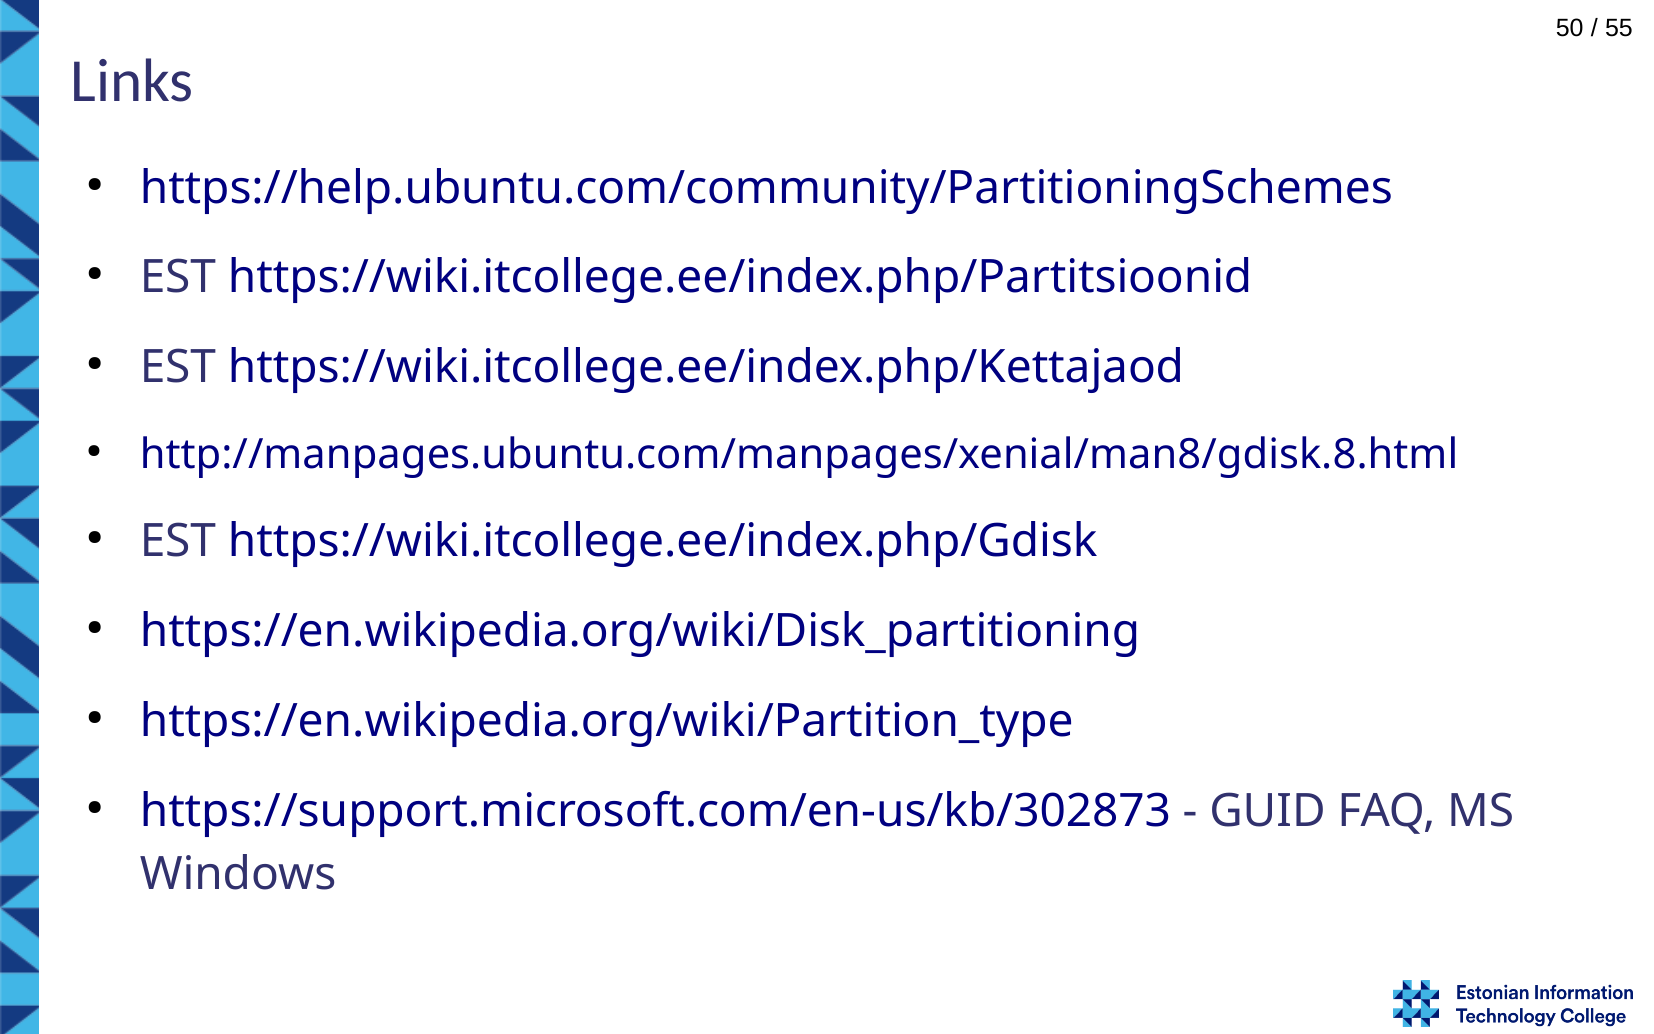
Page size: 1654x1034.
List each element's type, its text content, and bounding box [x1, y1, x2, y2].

list https://help.ubuntu.com/community/PartitioningSchemes EST https://wiki.itcollege.ee/index.php/Partitsioonid EST https://wiki.itcollege.ee/index.php/Kettajaod http://manpages.ubuntu.com/manpages/xenial/man8/gdisk.8.html EST https://wiki.itcollege.ee/index.php/Gdisk https://en.wikipedia.org/wiki/Disk_partitioning https://en.wikipedia.org/wiki/Partition_type https://support.microsoft.com/en-us/kb/302873 - GUID FAQ, MS Windows [68, 153, 1630, 957]
picture [1393, 980, 1633, 1027]
title Links [70, 41, 1630, 130]
